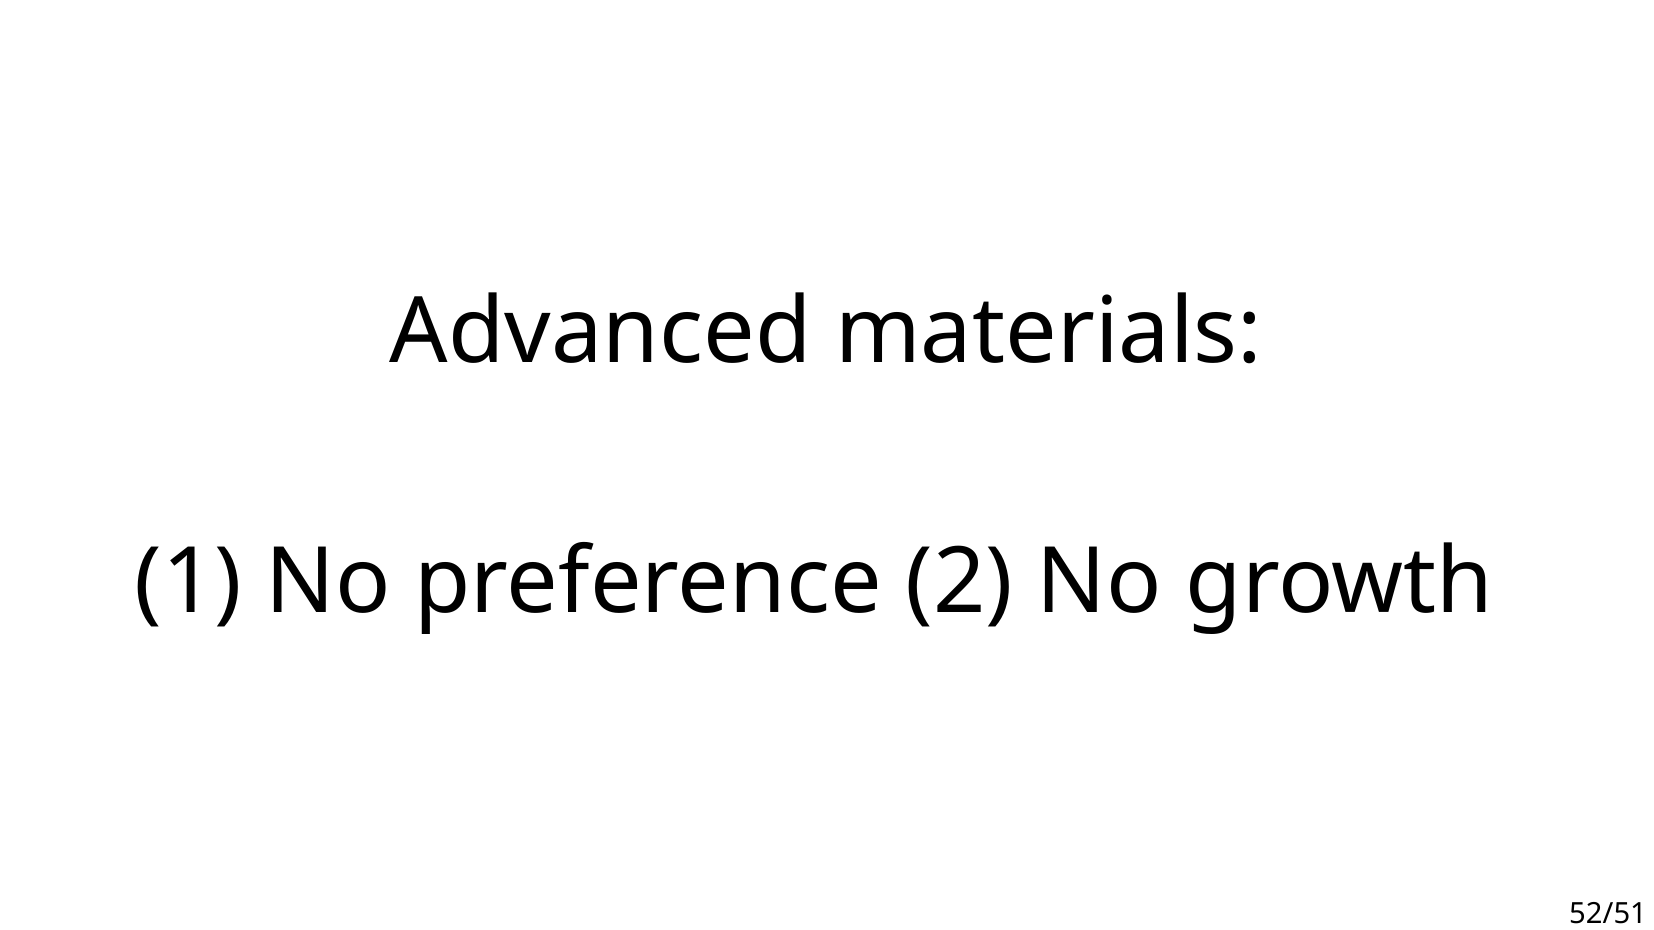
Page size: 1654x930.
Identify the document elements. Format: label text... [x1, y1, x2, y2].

title Advanced materials: (1) No preference (2) No growth [82, 194, 1571, 709]
